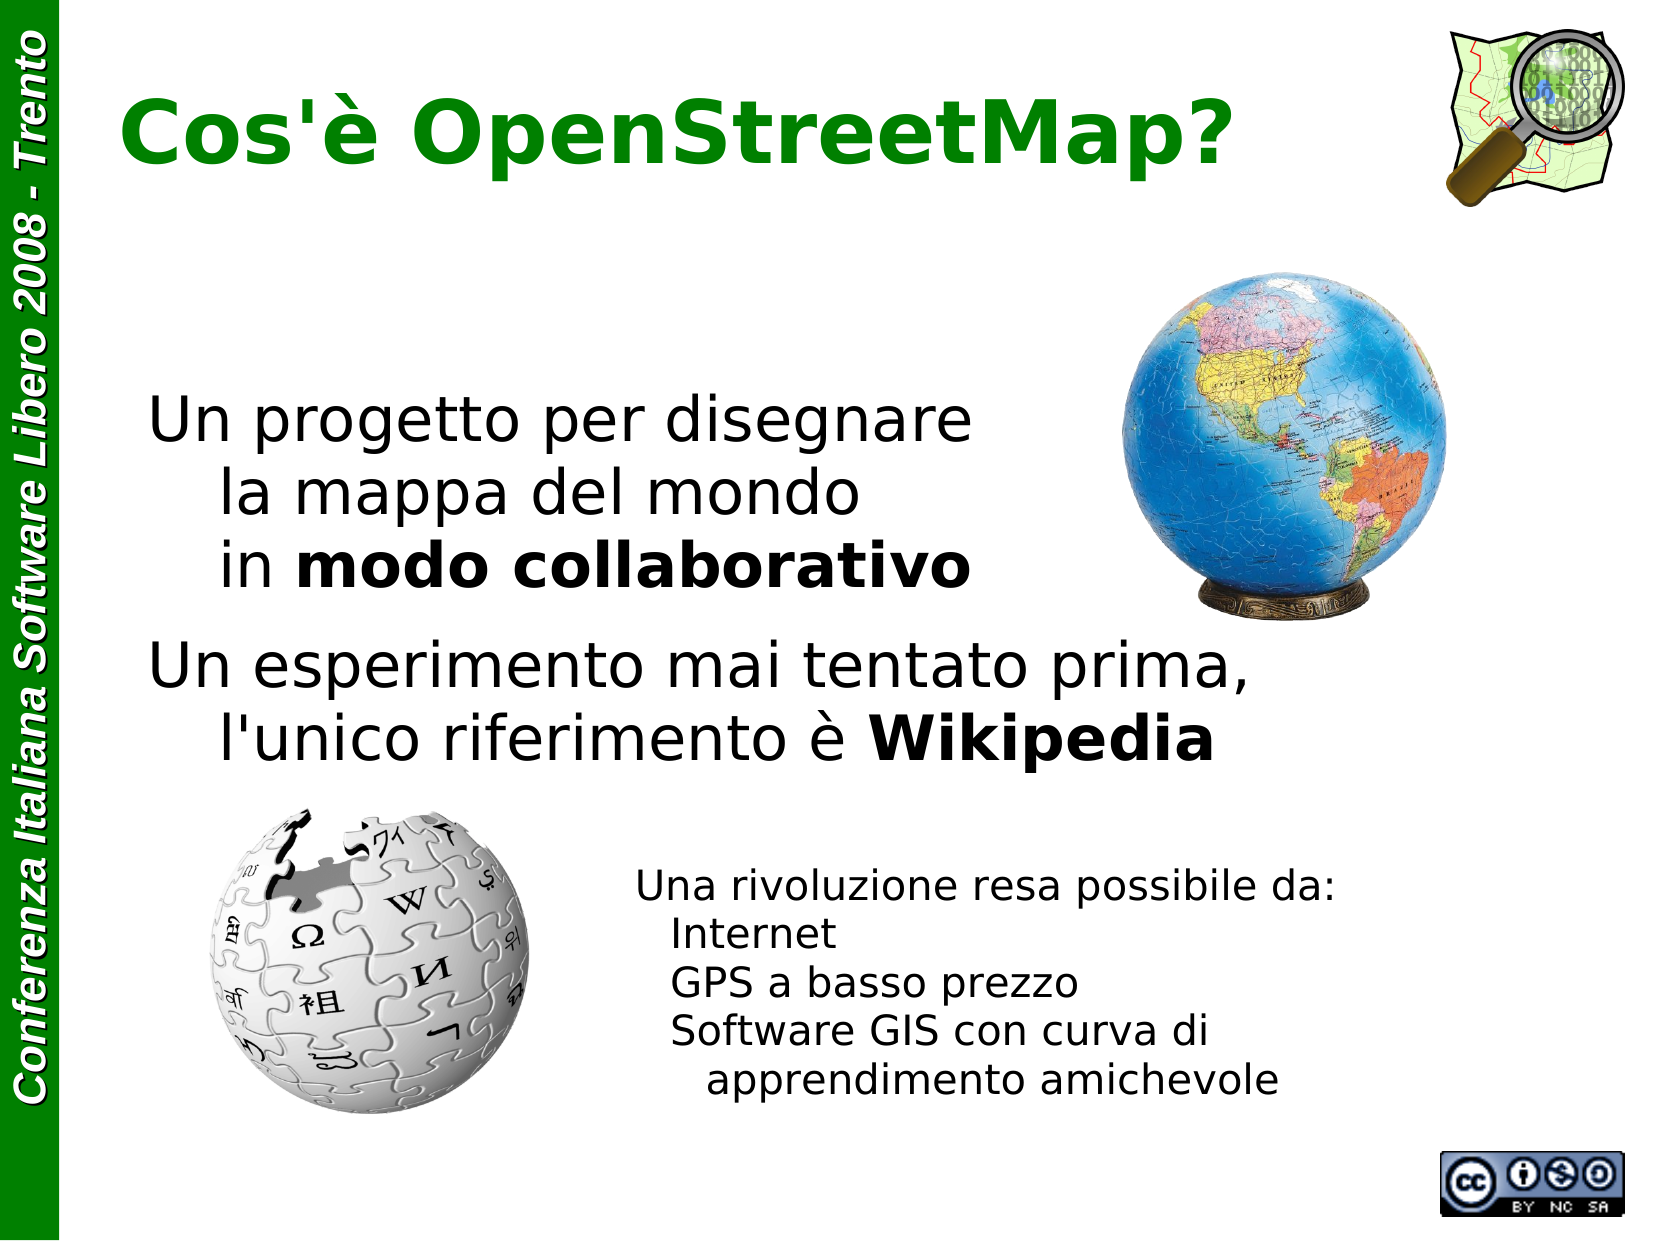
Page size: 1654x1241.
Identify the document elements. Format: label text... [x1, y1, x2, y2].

title Cos'è OpenStreetMap? [118, 29, 1270, 237]
list Un progetto per disegnare la mappa del mondo in modo collaborativo Un esperimento mai tentato prima, l'unico riferimento è Wikipedia [147, 383, 1571, 798]
picture [1122, 272, 1447, 621]
text_box Una rivoluzione resa possibile da: Internet GPS a basso prezzo Software GIS con curva di apprendimento amichevole [620, 854, 1418, 1112]
picture [1446, 29, 1625, 207]
picture [206, 797, 532, 1123]
picture [1440, 1151, 1625, 1217]
